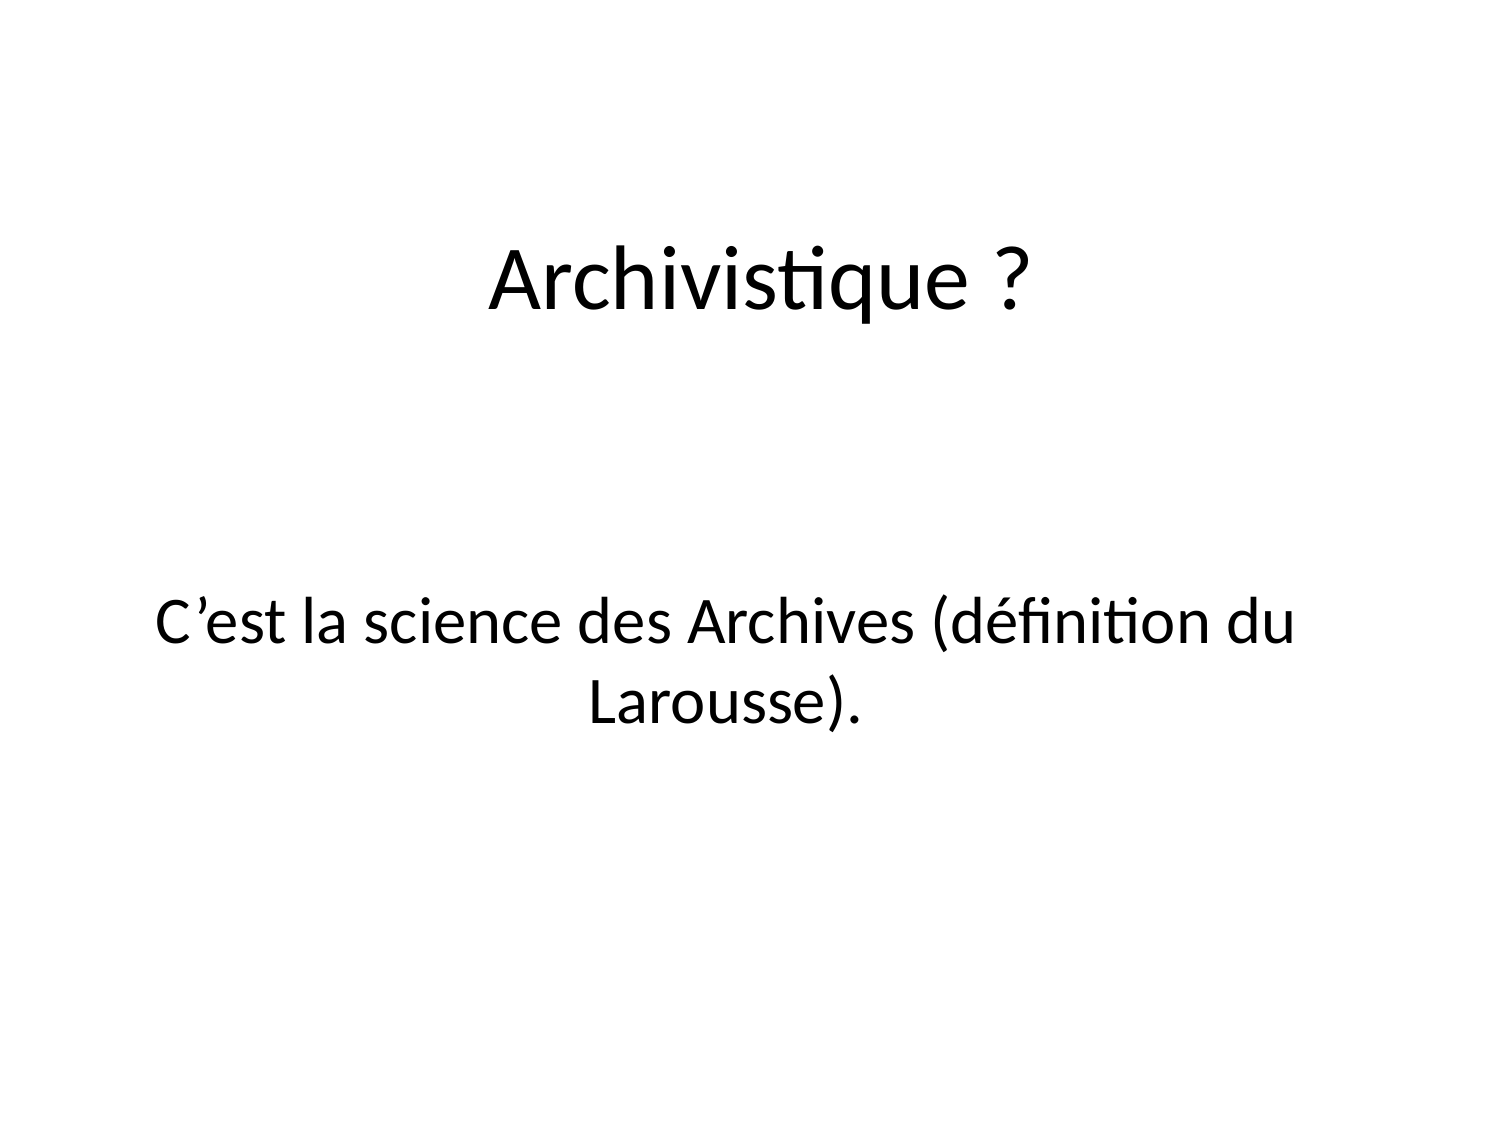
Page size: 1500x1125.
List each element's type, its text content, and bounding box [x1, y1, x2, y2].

title Archivistique ? [123, 90, 1399, 456]
subtitle C’est la science des Archives (définition du Larousse). [118, 413, 1335, 874]
